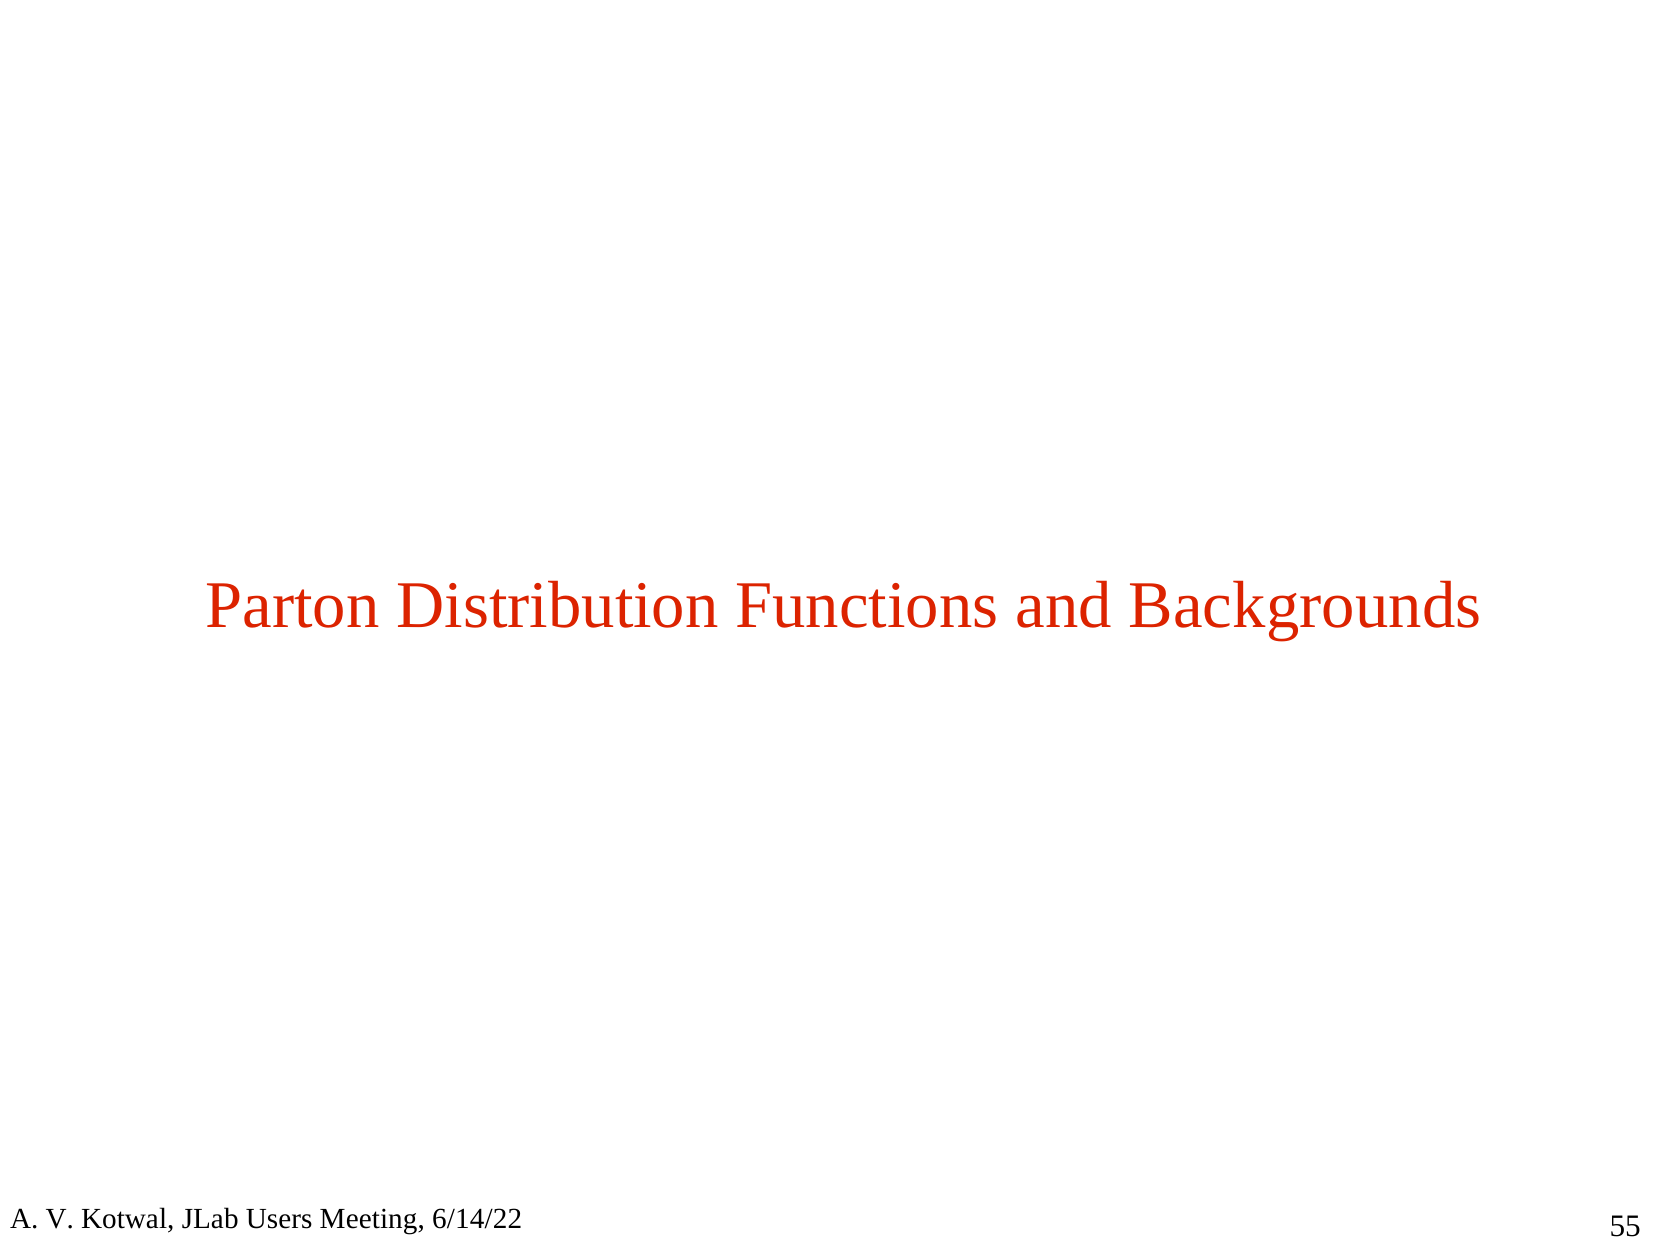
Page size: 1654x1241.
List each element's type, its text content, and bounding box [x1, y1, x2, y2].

title Parton Distribution Functions and Backgrounds [103, 551, 1586, 659]
